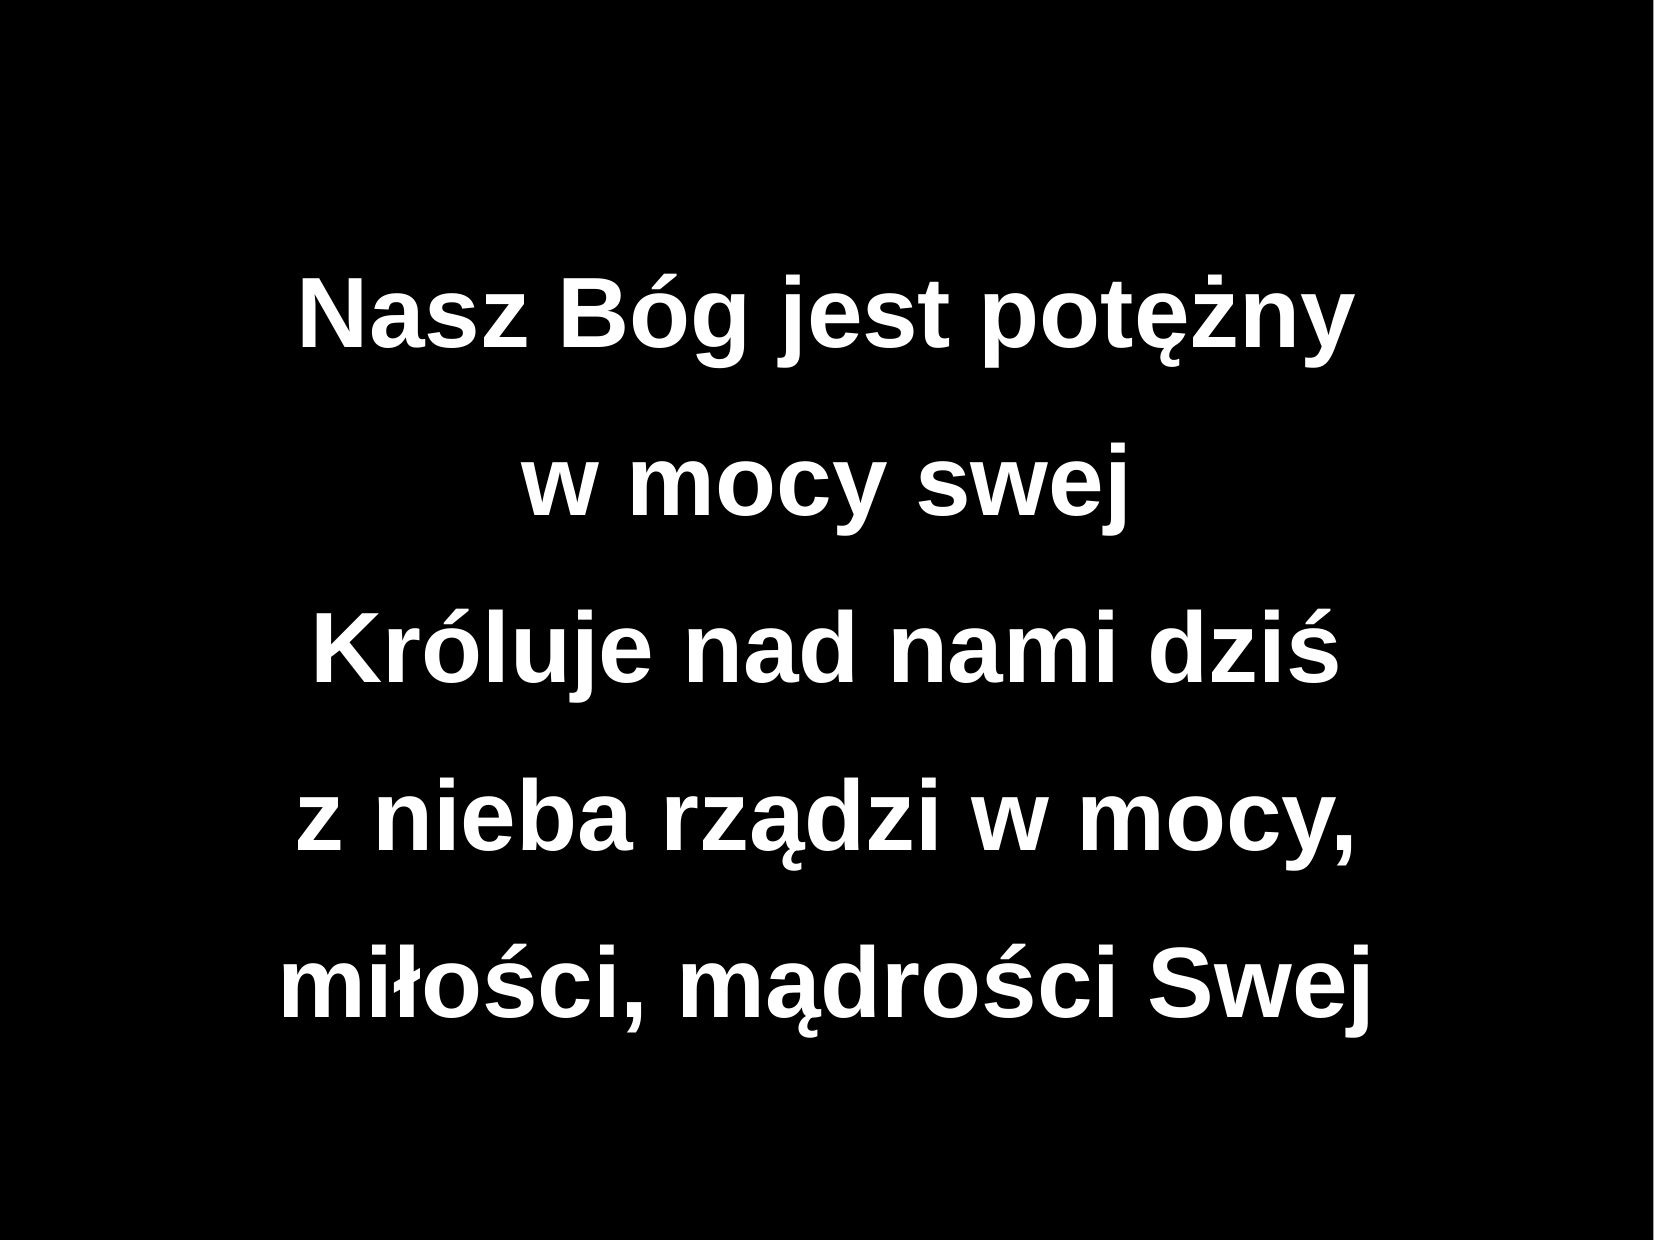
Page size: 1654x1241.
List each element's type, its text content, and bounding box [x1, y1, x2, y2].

subtitle Nasz Bóg jest potężny w mocy swej Króluje nad nami dziś z nieba rządzi w mocy, miłości, mądrości Swej [0, 0, 1654, 1241]
